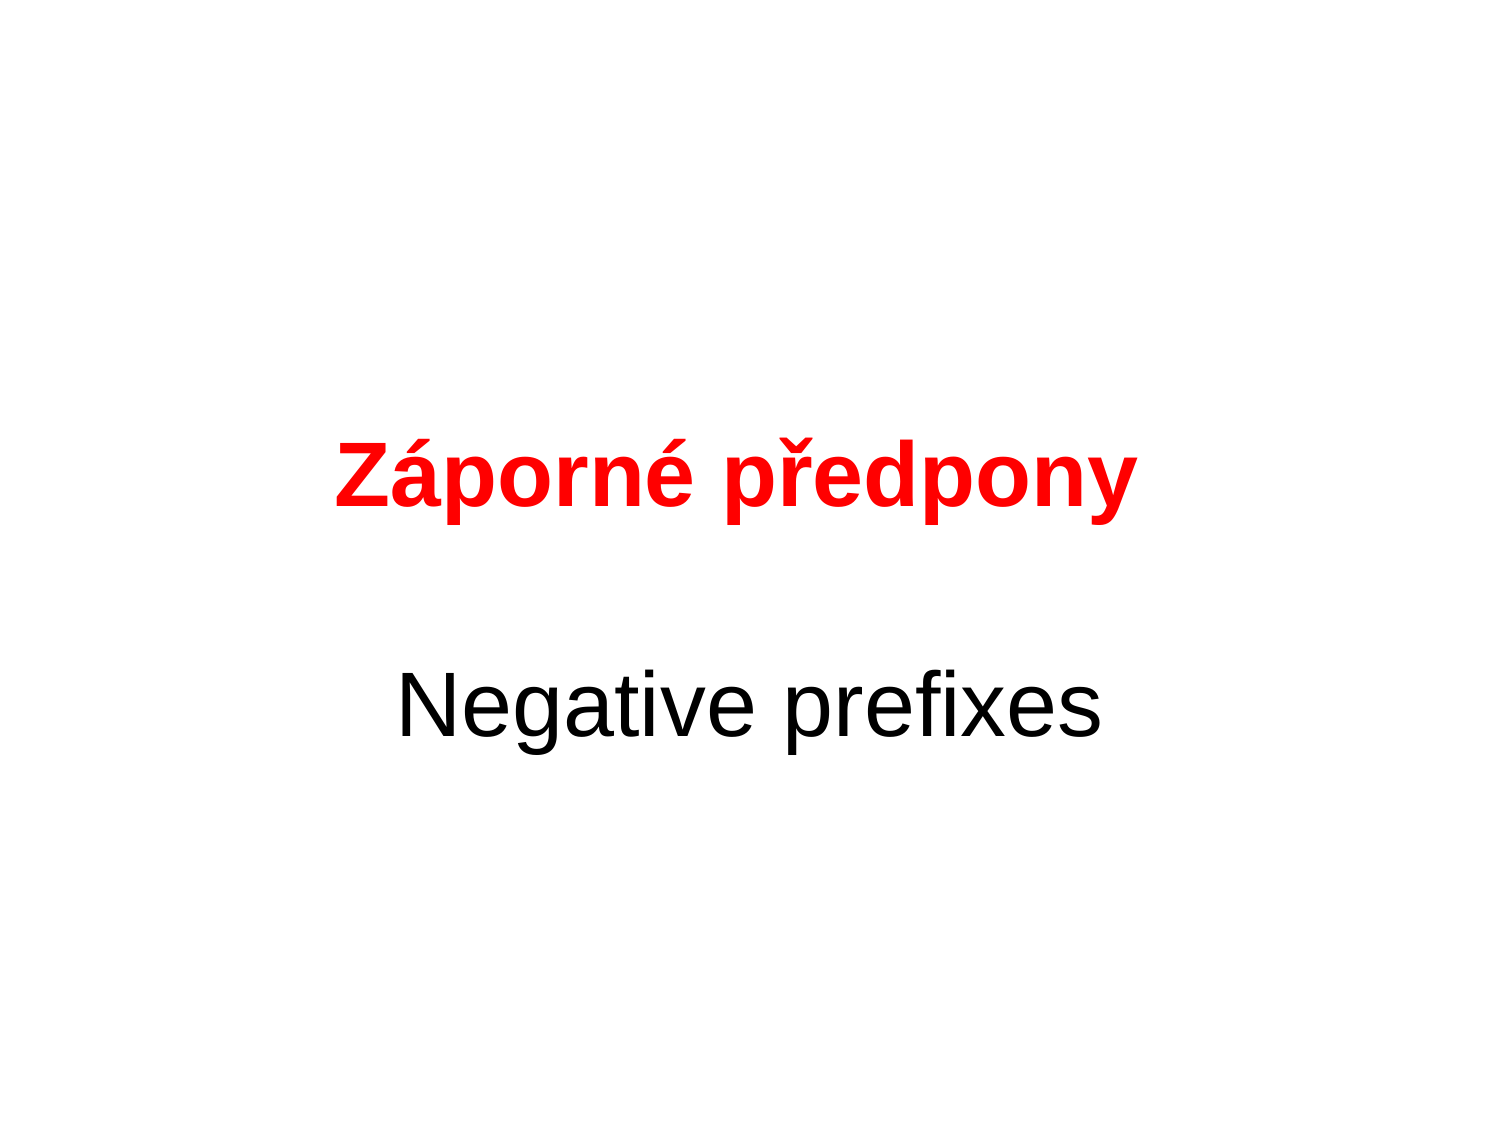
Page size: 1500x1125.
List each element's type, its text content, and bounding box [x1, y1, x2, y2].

subtitle Negative prefixes [225, 637, 1276, 926]
title Záporné předpony [112, 349, 1388, 591]
